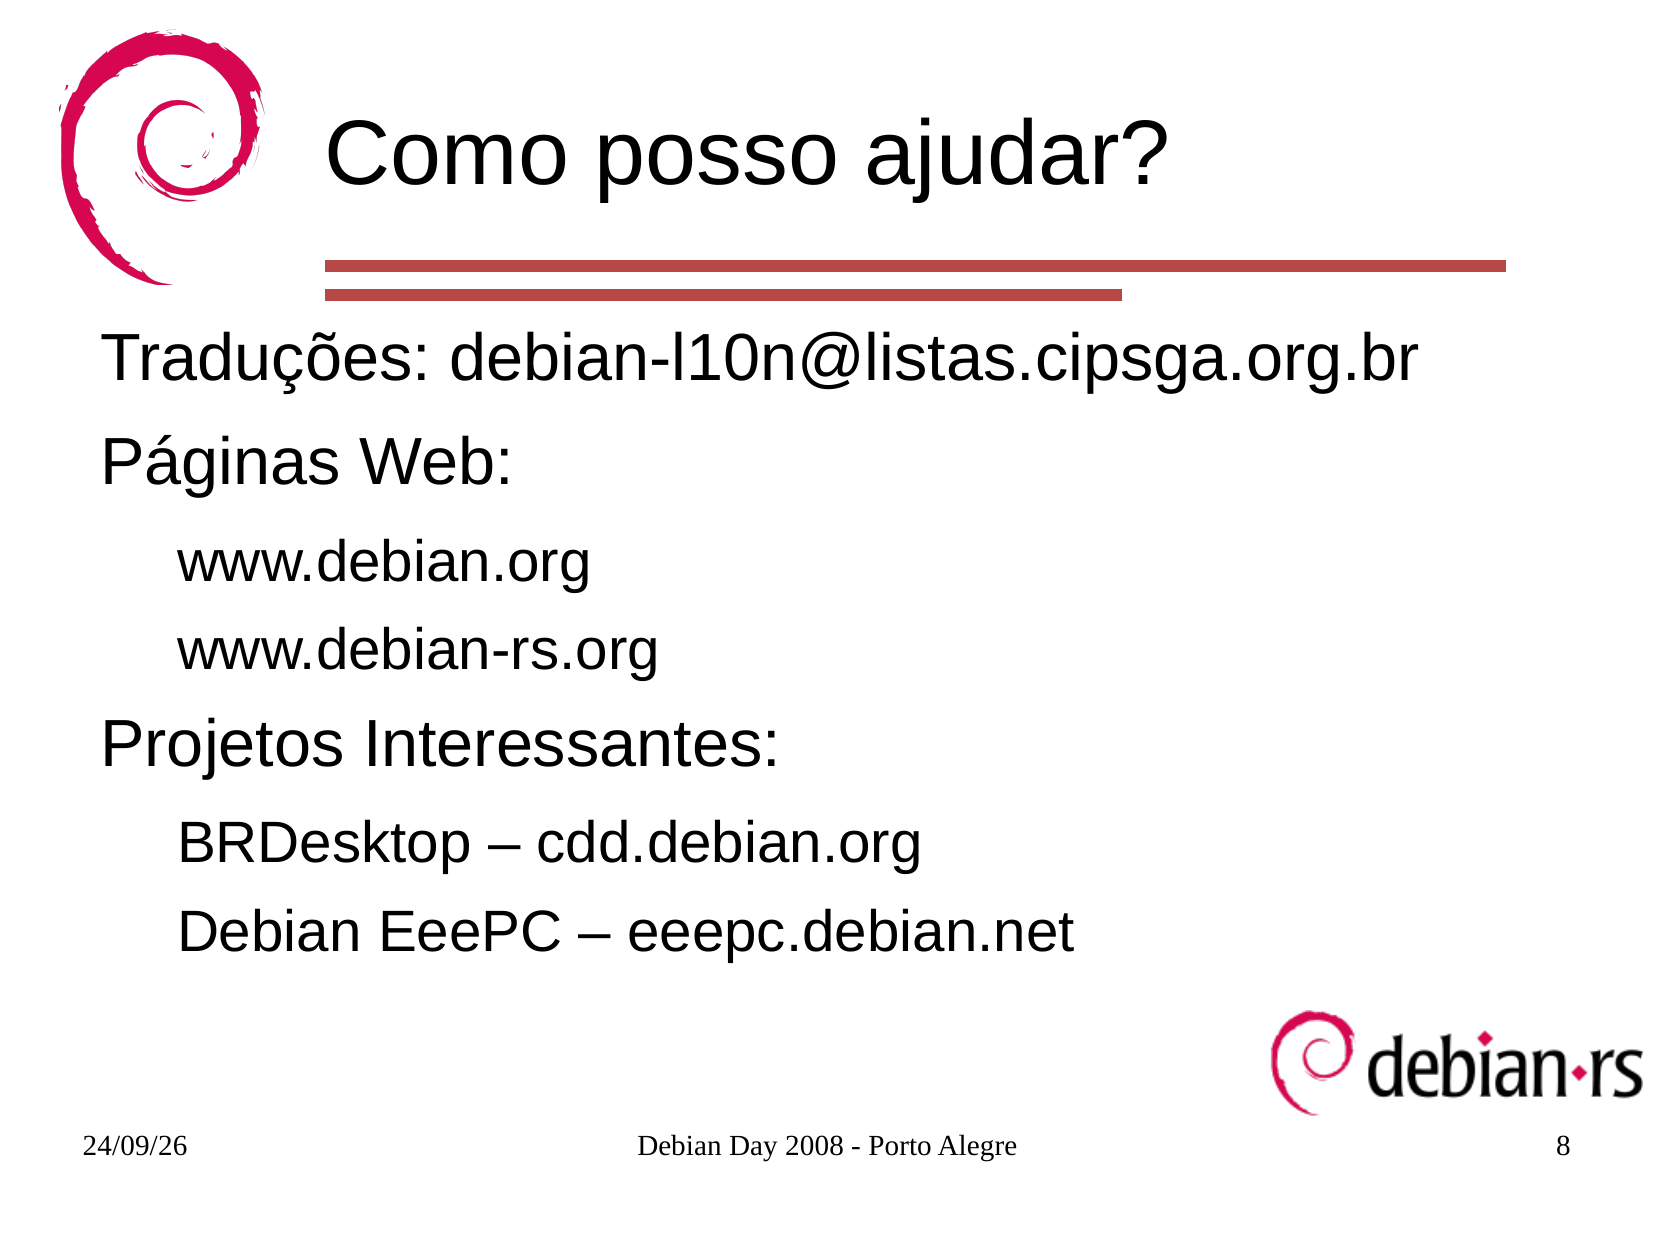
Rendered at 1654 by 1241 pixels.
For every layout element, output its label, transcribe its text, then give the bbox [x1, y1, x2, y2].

picture [59, 29, 265, 285]
title Como posso ajudar? [324, 49, 1571, 257]
list Traduções: debian-l10n@listas.cipsga.org.br Páginas Web: www.debian.org www.debian-rs.org Projetos Interessantes: BRDesktop – cdd.debian.org Debian EeePC – eeepc.debian.net [82, 319, 1571, 1123]
picture [1571, 1006, 1654, 1122]
